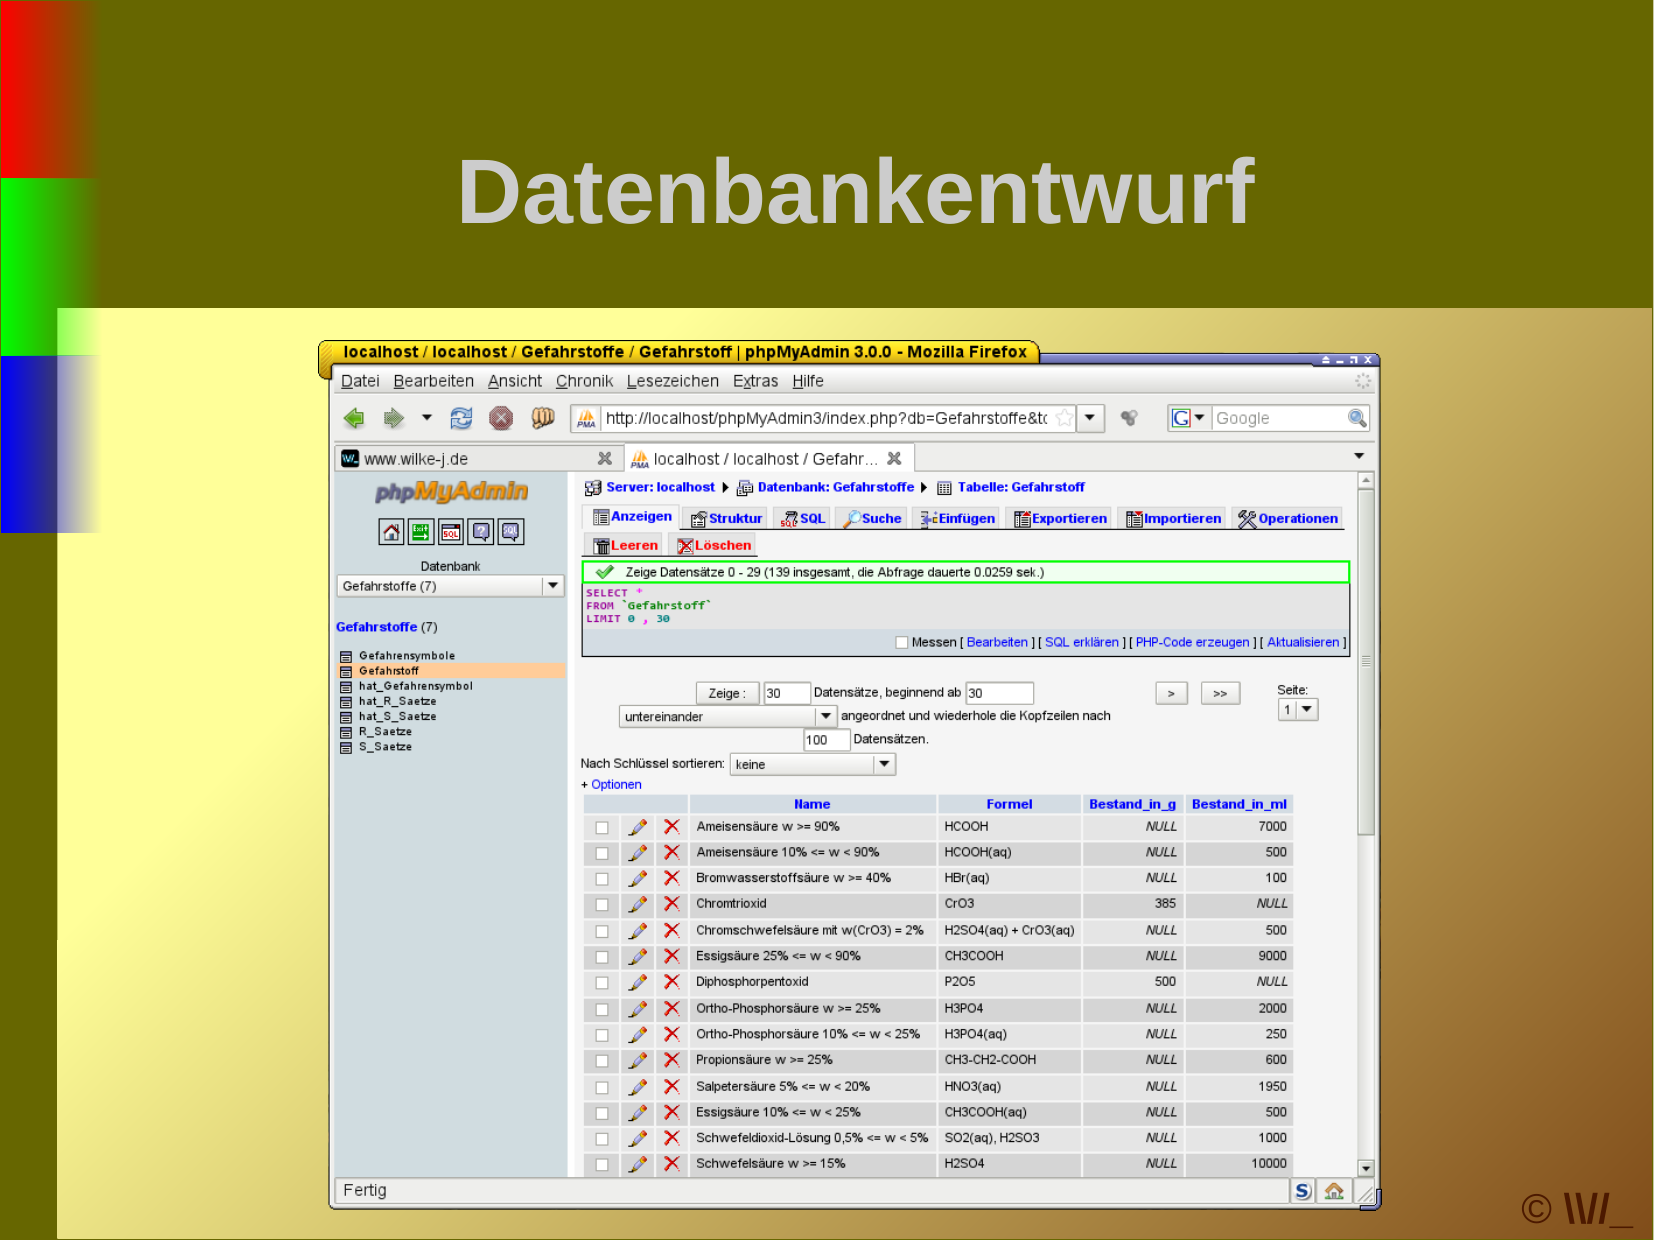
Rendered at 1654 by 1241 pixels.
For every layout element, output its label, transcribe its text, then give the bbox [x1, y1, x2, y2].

picture [318, 340, 1382, 1211]
title Datenbankentwurf [118, 88, 1595, 296]
